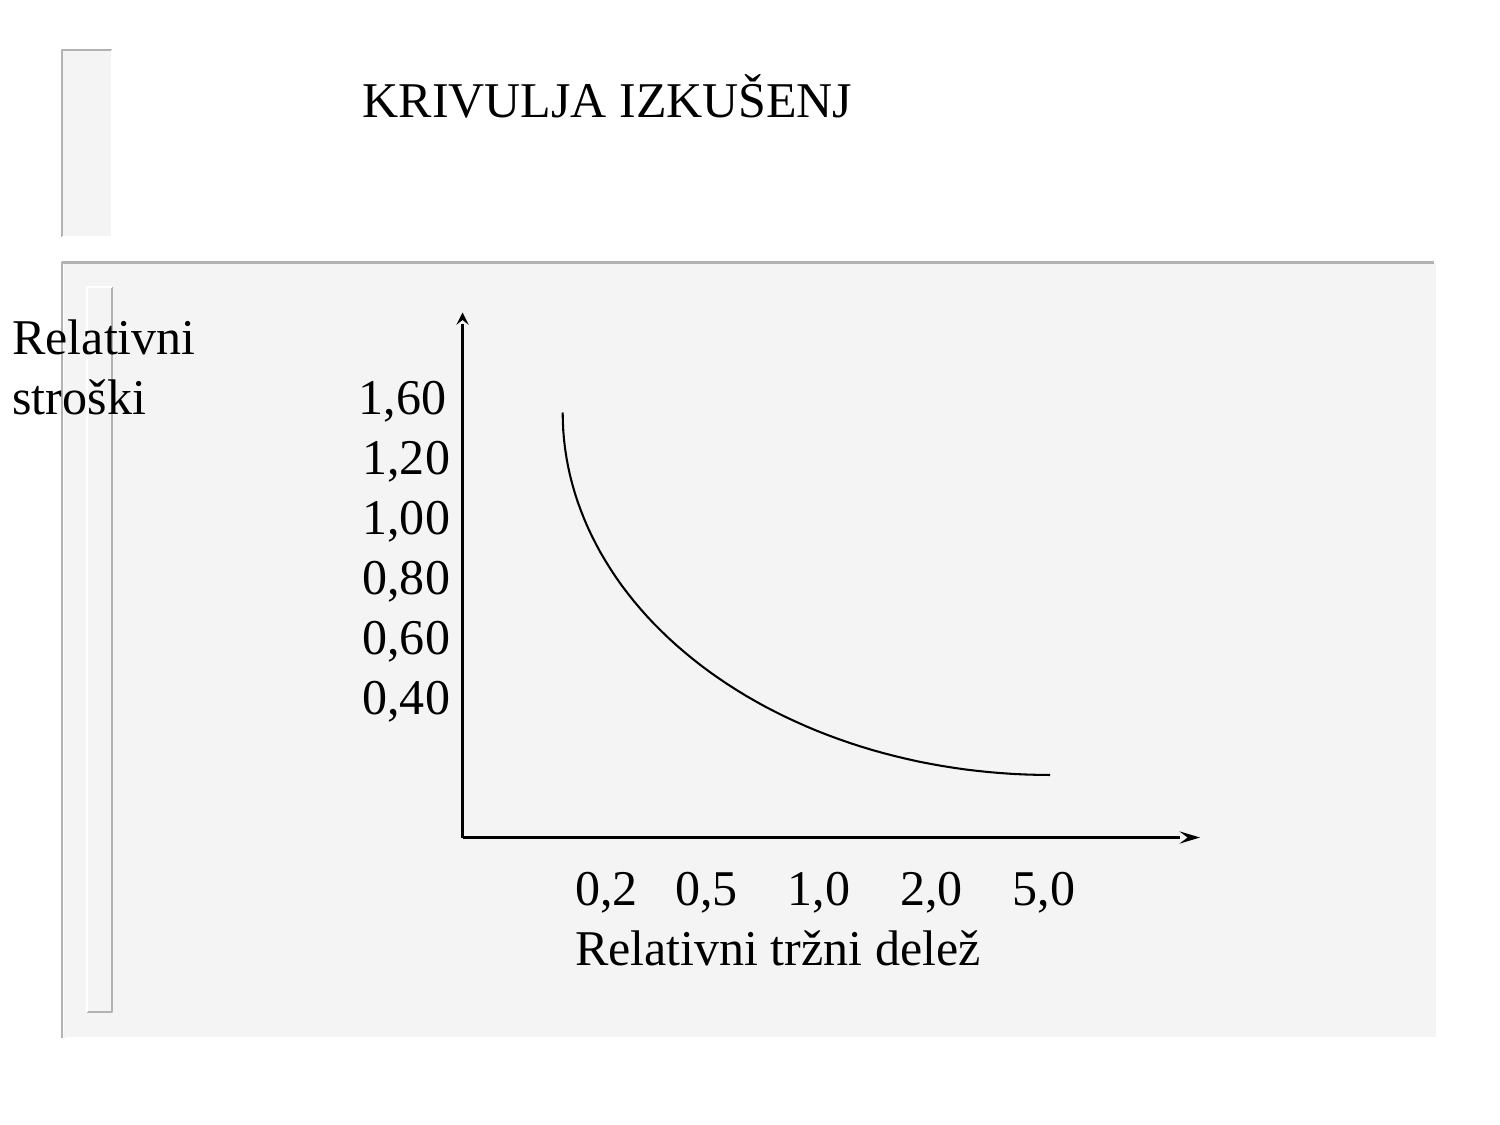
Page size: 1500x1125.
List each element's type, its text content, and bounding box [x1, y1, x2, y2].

text_box 0,2 0,5 1,0 2,0 5,0 Relativni tržni delež [559, 847, 1091, 983]
text_box Relativni stroški 1,60 1,20 1,00 0,80 0,60 0,40 [0, 297, 503, 733]
text_box KRIVULJA IZKUŠENJ [347, 59, 868, 136]
